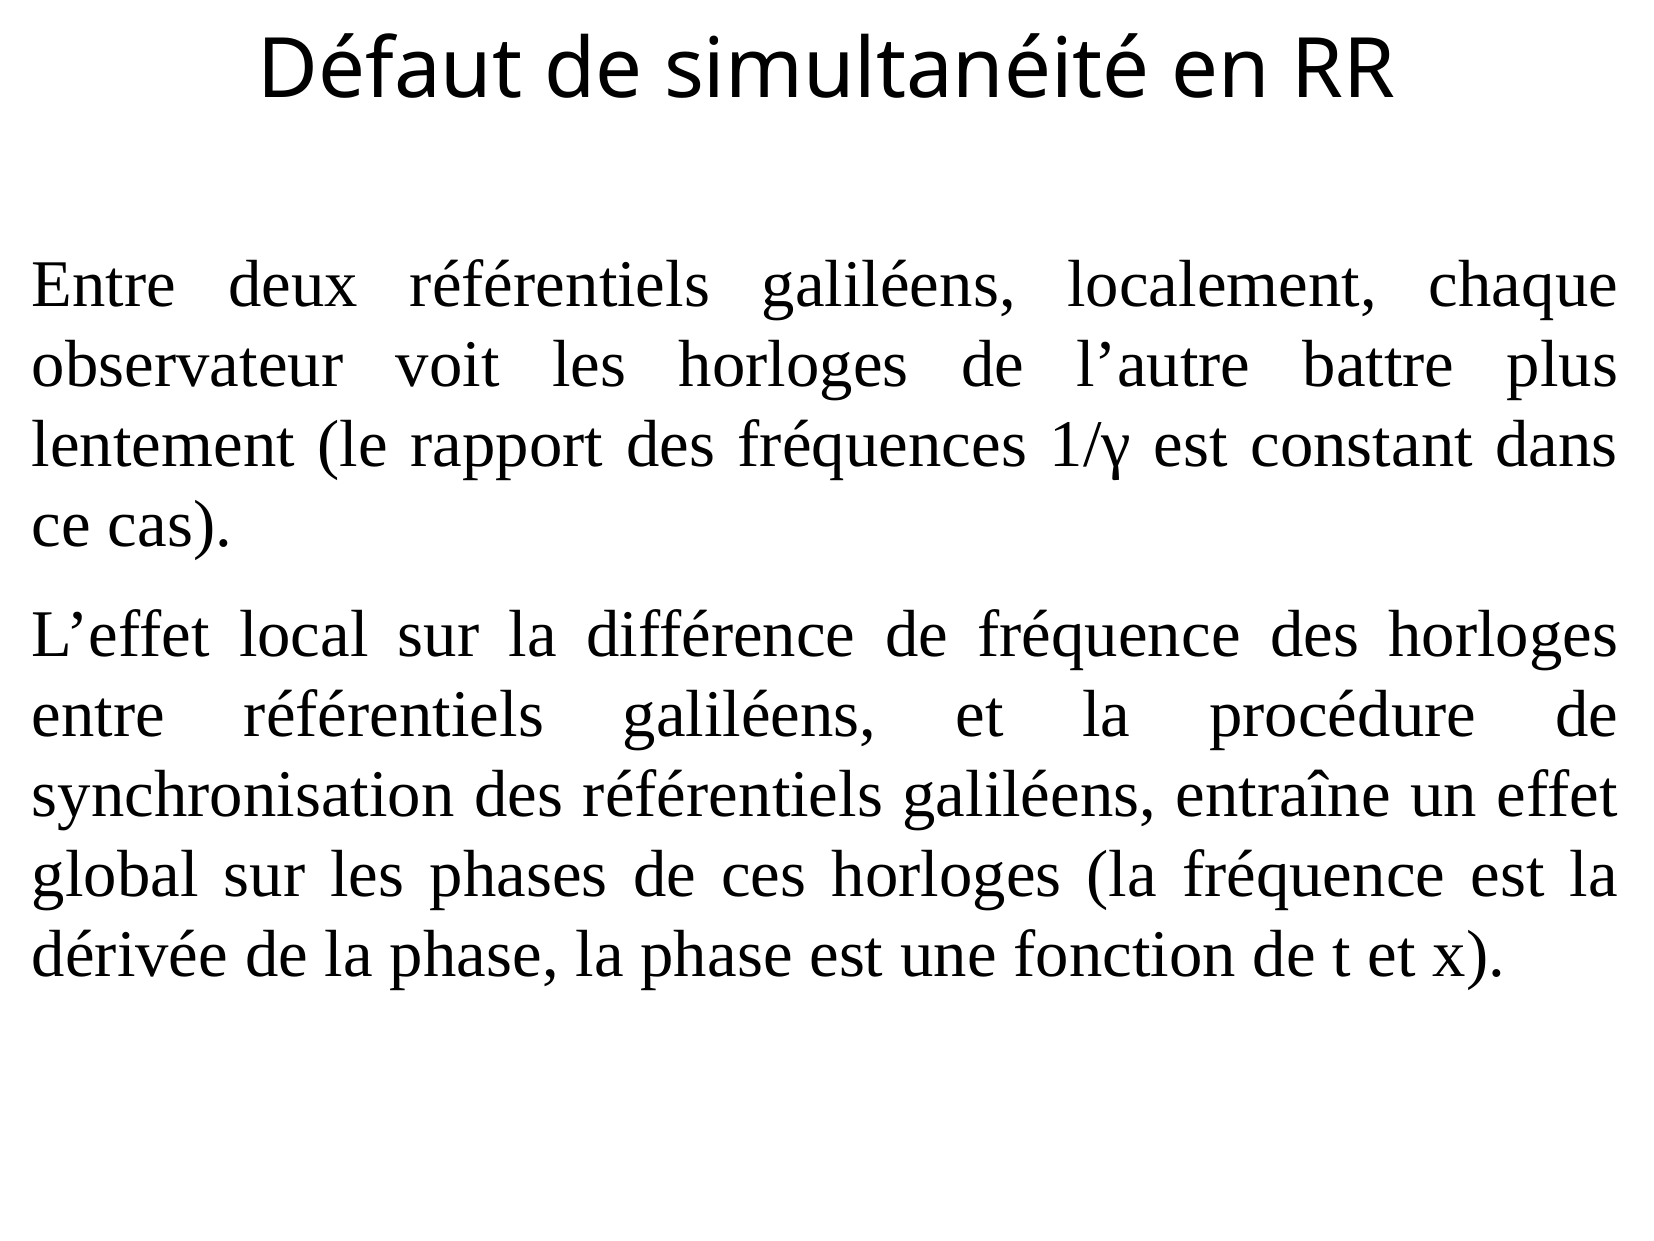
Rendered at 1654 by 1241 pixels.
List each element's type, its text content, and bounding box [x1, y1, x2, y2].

title Défaut de simultanéité en RR [0, 0, 1654, 128]
list Entre deux référentiels galiléens, localement, chaque observateur voit les horloges de l’autre battre plus lentement (le rapport des fréquences 1/γ est constant dans ce cas). L’effet local sur la différence de fréquence des horloges entre référentiels galiléens, et la procédure de synchronisation des référentiels galiléens, entraîne un effet global sur les phases de ces horloges (la fréquence est la dérivée de la phase, la phase est une fonction de t et x). [31, 240, 1622, 1063]
